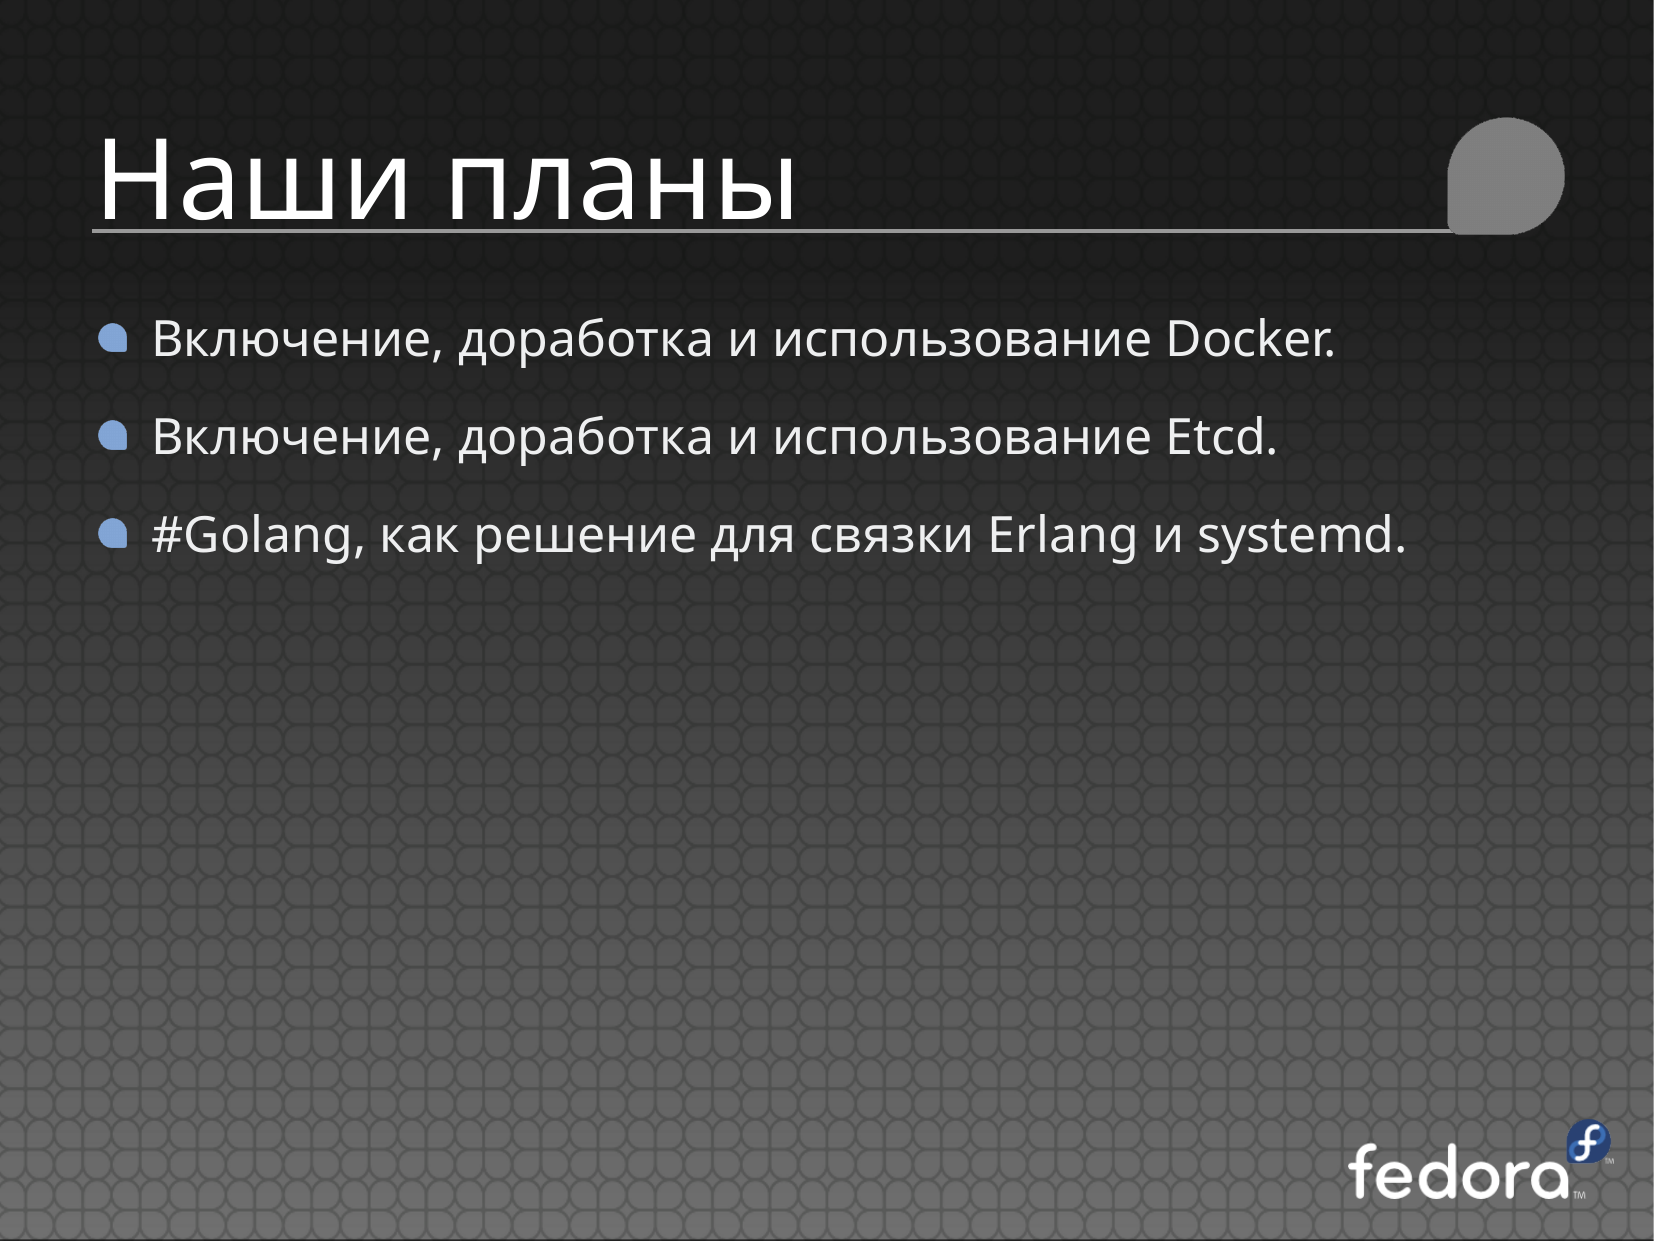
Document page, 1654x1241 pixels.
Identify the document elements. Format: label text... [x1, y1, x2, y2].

title Наши планы [94, 100, 1426, 251]
picture [0, 0, 1654, 1241]
list Включение, доработка и использование Docker. Включение, доработка и использование Etcd. #Golang, как решение для связки Erlang и systemd. [80, 303, 1569, 1107]
